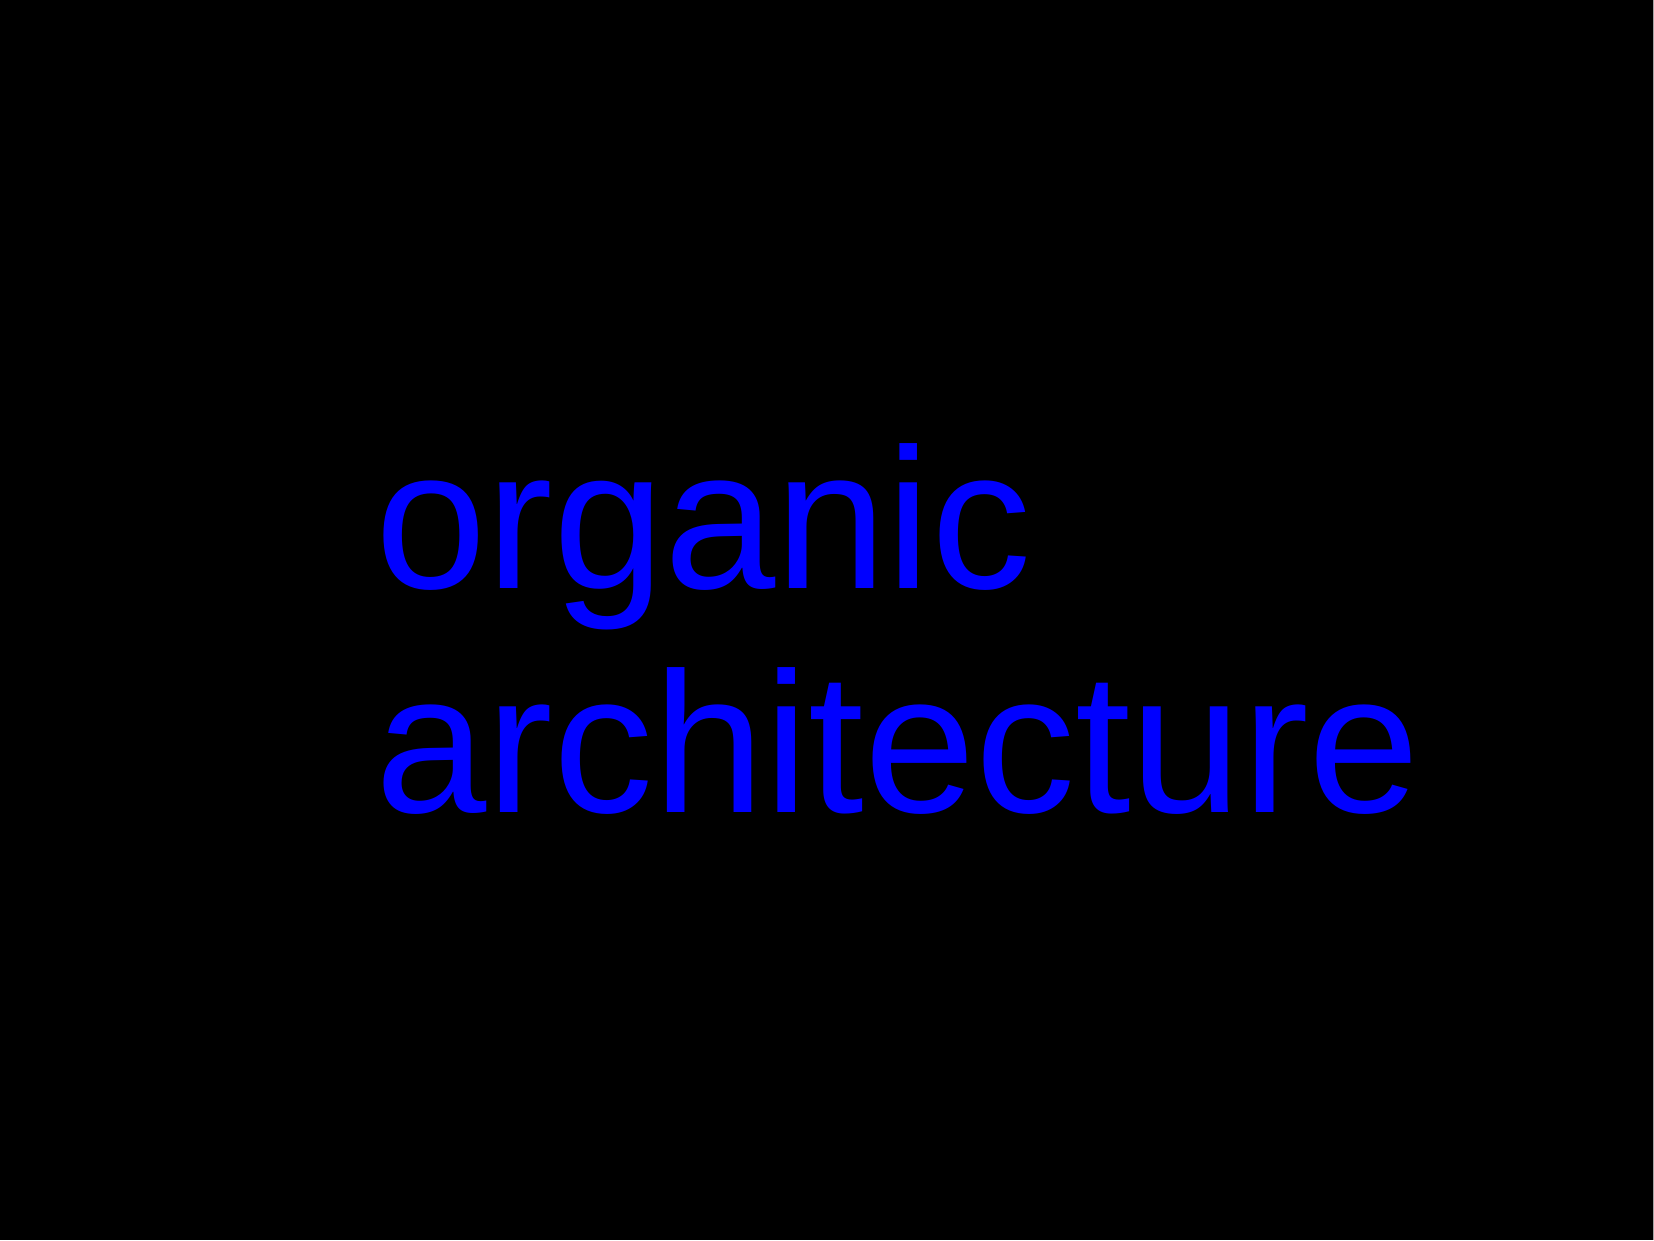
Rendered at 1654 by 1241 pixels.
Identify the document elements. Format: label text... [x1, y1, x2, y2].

text_box organic architecture [360, 400, 1436, 863]
